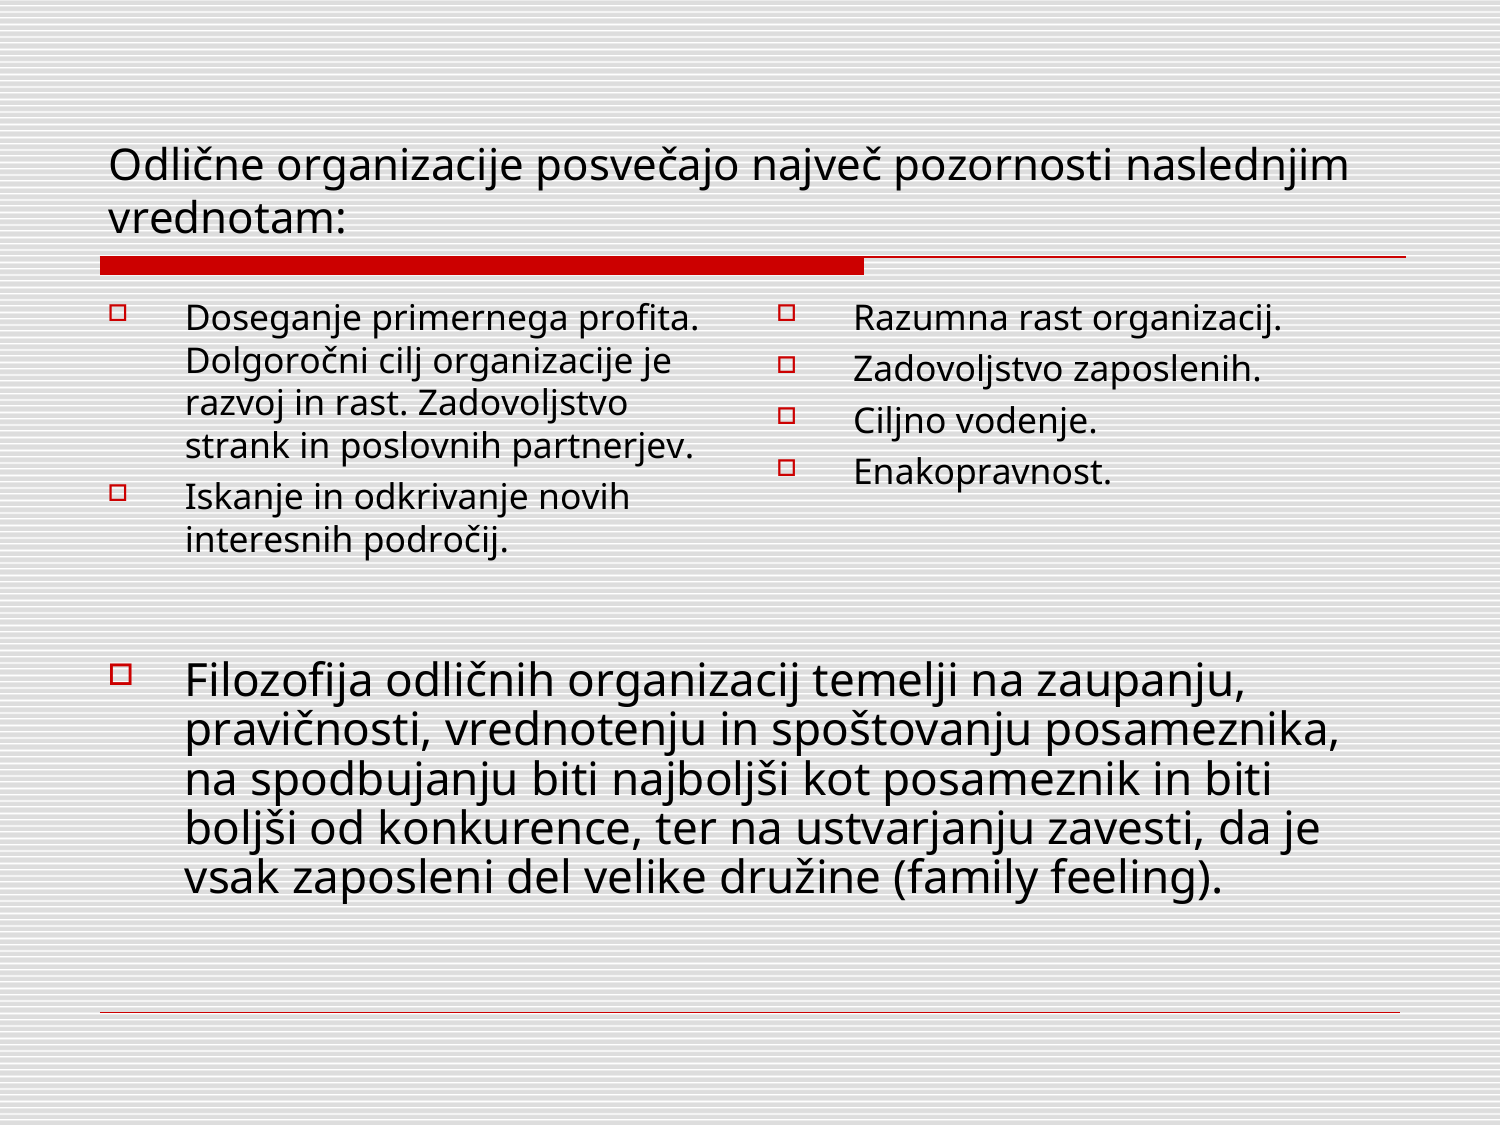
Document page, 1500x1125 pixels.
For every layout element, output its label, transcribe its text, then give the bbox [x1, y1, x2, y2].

list Filozofija odličnih organizacij temelji na zaupanju, pravičnosti, vrednotenju in spoštovanju posameznika, na spodbujanju biti najboljši kot posameznik in biti boljši od konkurence, ter na ustvarjanju zavesti, da je vsak zaposleni del velike družine (family feeling). [92, 649, 1406, 988]
list Razumna rast organizacij. Zadovoljstvo zaposlenih. Ciljno vodenje. Enakopravnost. [761, 287, 1406, 626]
picture [0, 0, 1500, 1125]
list Doseganje primernega profita. Dolgoročni cilj organizacije je razvoj in rast. Zadovoljstvo strank in poslovnih partnerjev. Iskanje in odkrivanje novih interesnih področij. [92, 287, 738, 626]
title Odlične organizacije posvečajo največ pozornosti naslednjim vrednotam: [94, 49, 1407, 250]
